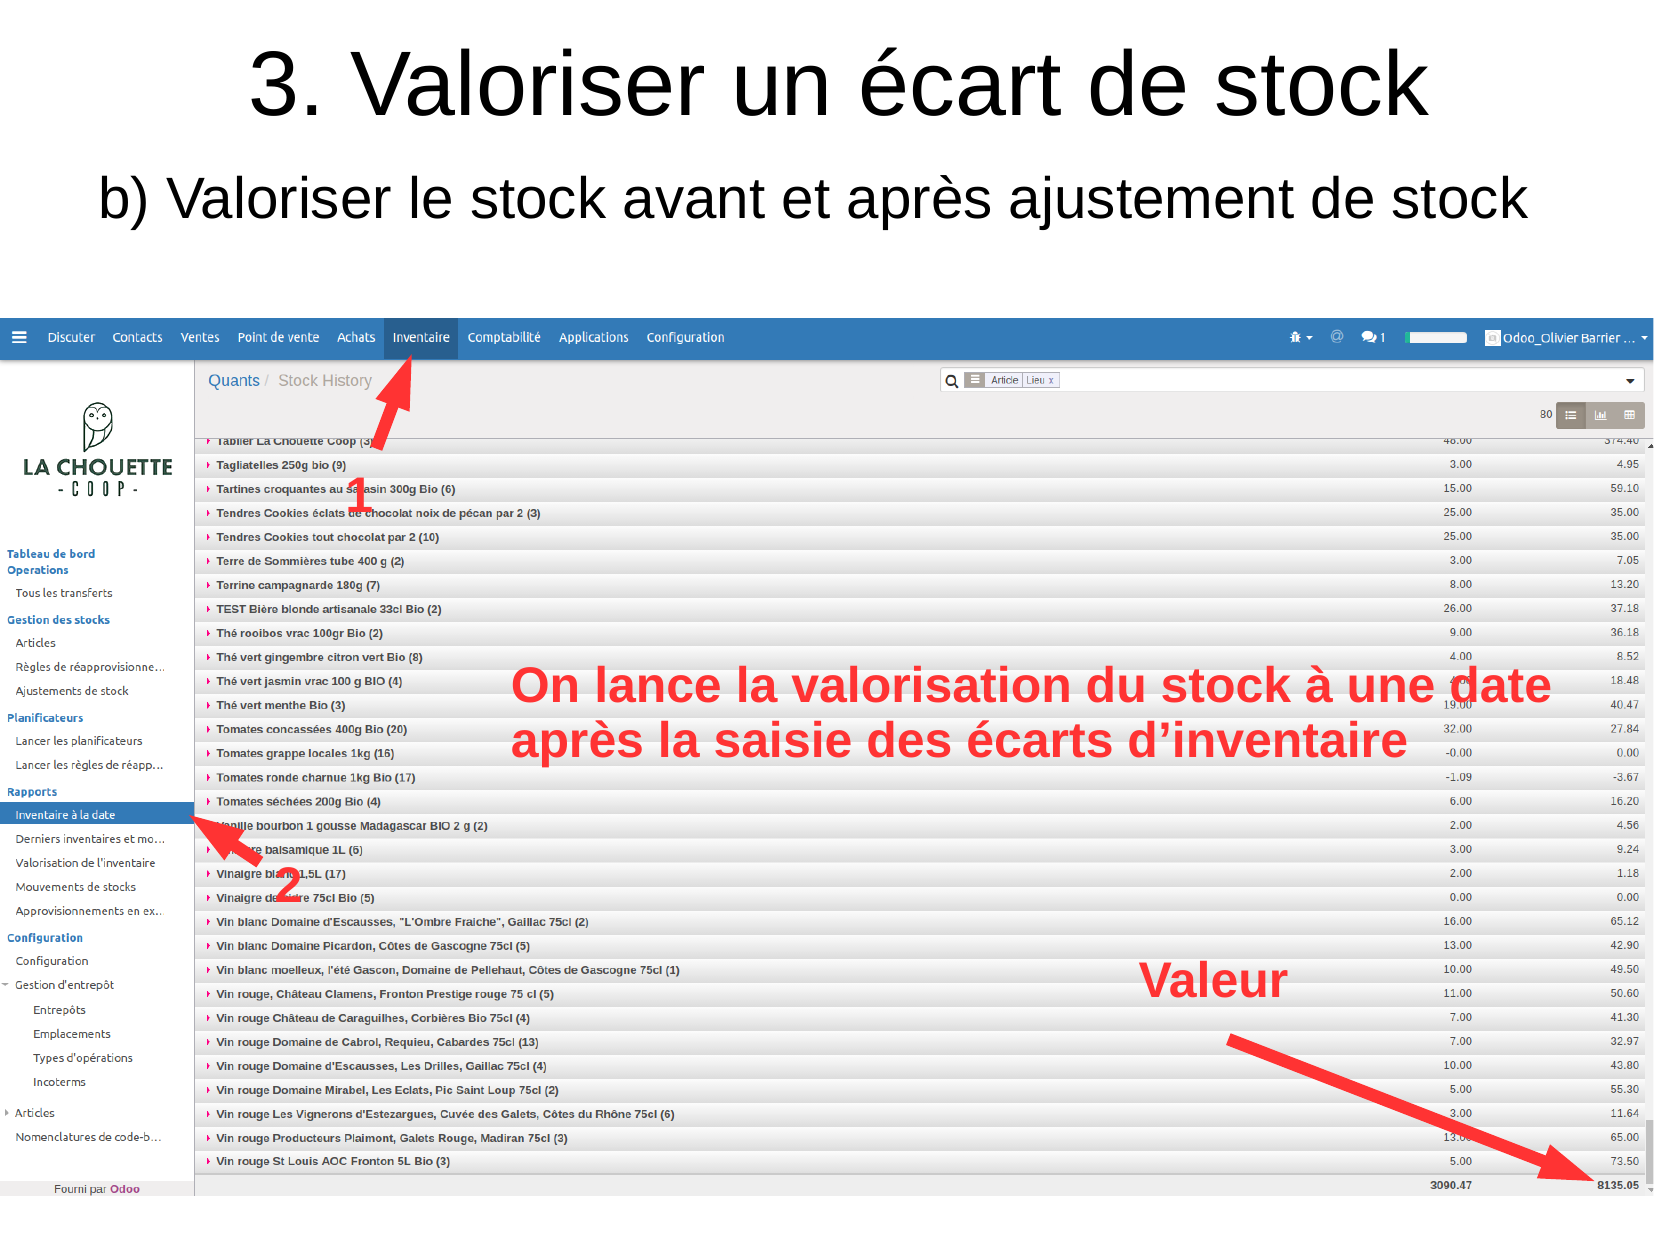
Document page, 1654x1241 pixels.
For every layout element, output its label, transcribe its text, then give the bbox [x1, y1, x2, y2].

picture [0, 318, 1654, 1196]
text_box 1 [330, 460, 389, 532]
text_box On lance la valorisation du stock à une date après la saisie des écarts d’inventaire [496, 649, 1595, 792]
text_box Valeur [1123, 944, 1465, 1016]
text_box 2 [259, 850, 318, 922]
title 3. Valoriser un écart de stock b) Valoriser le stock avant et après ajustement de stock [82, 31, 1571, 239]
